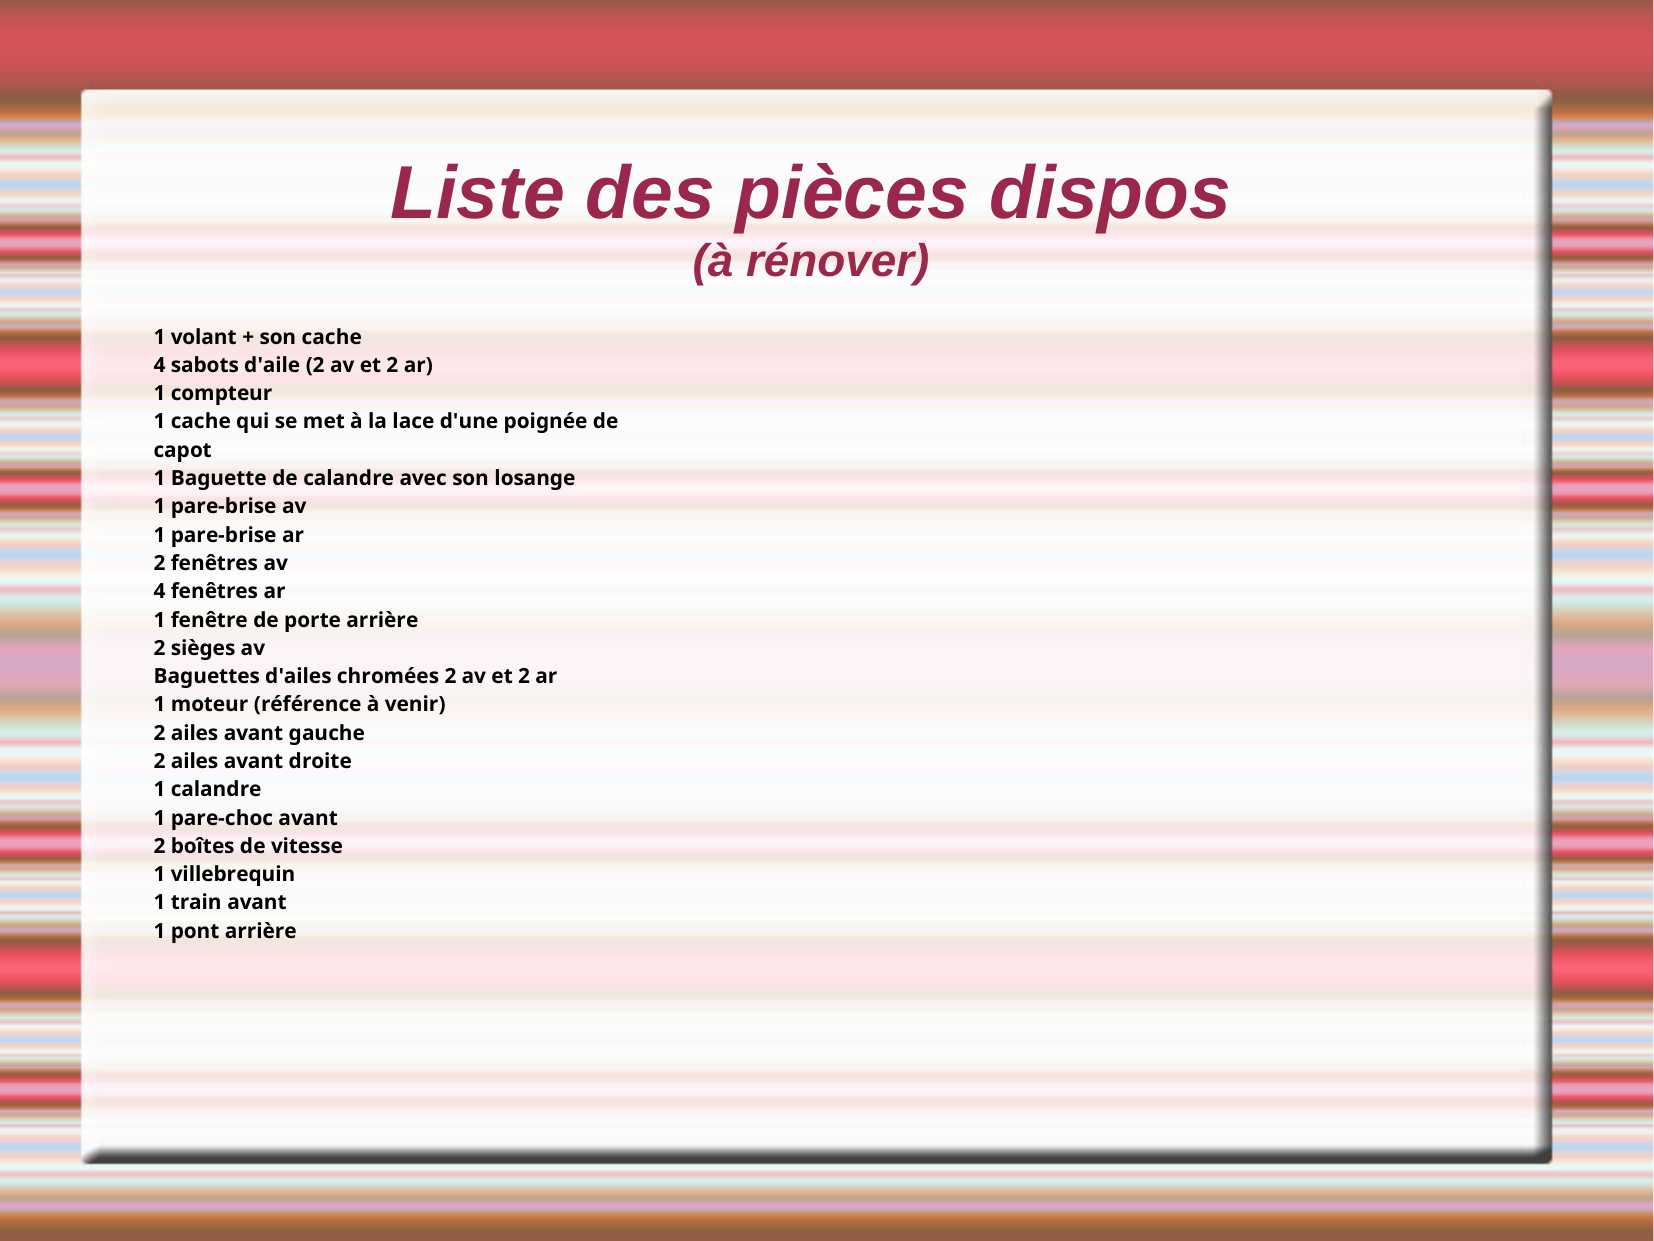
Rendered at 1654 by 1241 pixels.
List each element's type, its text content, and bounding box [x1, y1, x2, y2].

text_box 1 volant + son cache 4 sabots d'aile (2 av et 2 ar) 1 compteur 1 cache qui se met à la lace d'une poignée de capot 1 Baguette de calandre avec son losange 1 pare-brise av 1 pare-brise ar 2 fenêtres av 4 fenêtres ar 1 fenêtre de porte arrière 2 sièges av Baguettes d'ailes chromées 2 av et 2 ar 1 moteur (référence à venir) 2 ailes avant gauche 2 ailes avant droite 1 calandre 1 pare-choc avant 2 boîtes de vitesse 1 villebrequin 1 train avant 1 pont arrière [153, 321, 662, 981]
title Liste des pièces dispos (à rénover) [88, 114, 1534, 322]
picture [0, 0, 1654, 1241]
